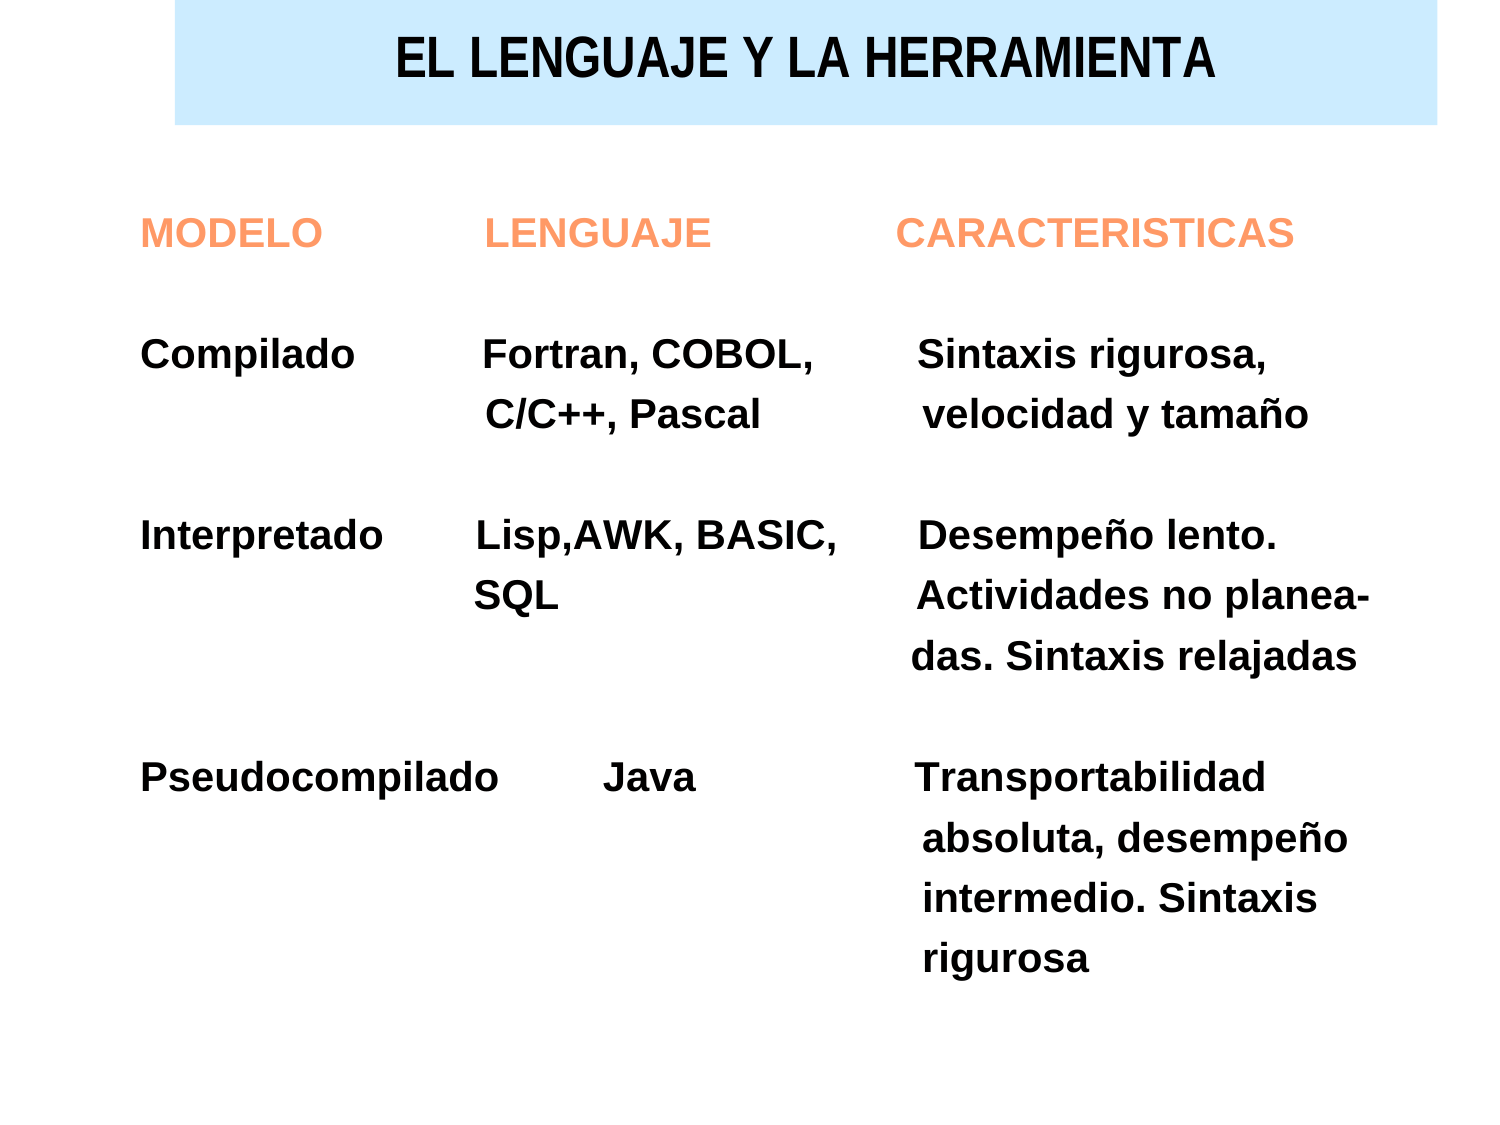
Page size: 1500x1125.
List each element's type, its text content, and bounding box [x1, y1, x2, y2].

title EL LENGUAJE Y LA HERRAMIENTA [174, 0, 1438, 126]
list MODELO LENGUAJE CARACTERISTICAS Compilado Fortran, COBOL, Sintaxis rigurosa, C/C++, Pascal velocidad y tamaño Interpretado Lisp,AWK, BASIC, Desempeño lento. SQL Actividades no planea- das. Sintaxis relajadas Pseudocompilado Java Transportabilidad absoluta, desempeño intermedio. Sintaxis rigurosa [125, 137, 1401, 1051]
